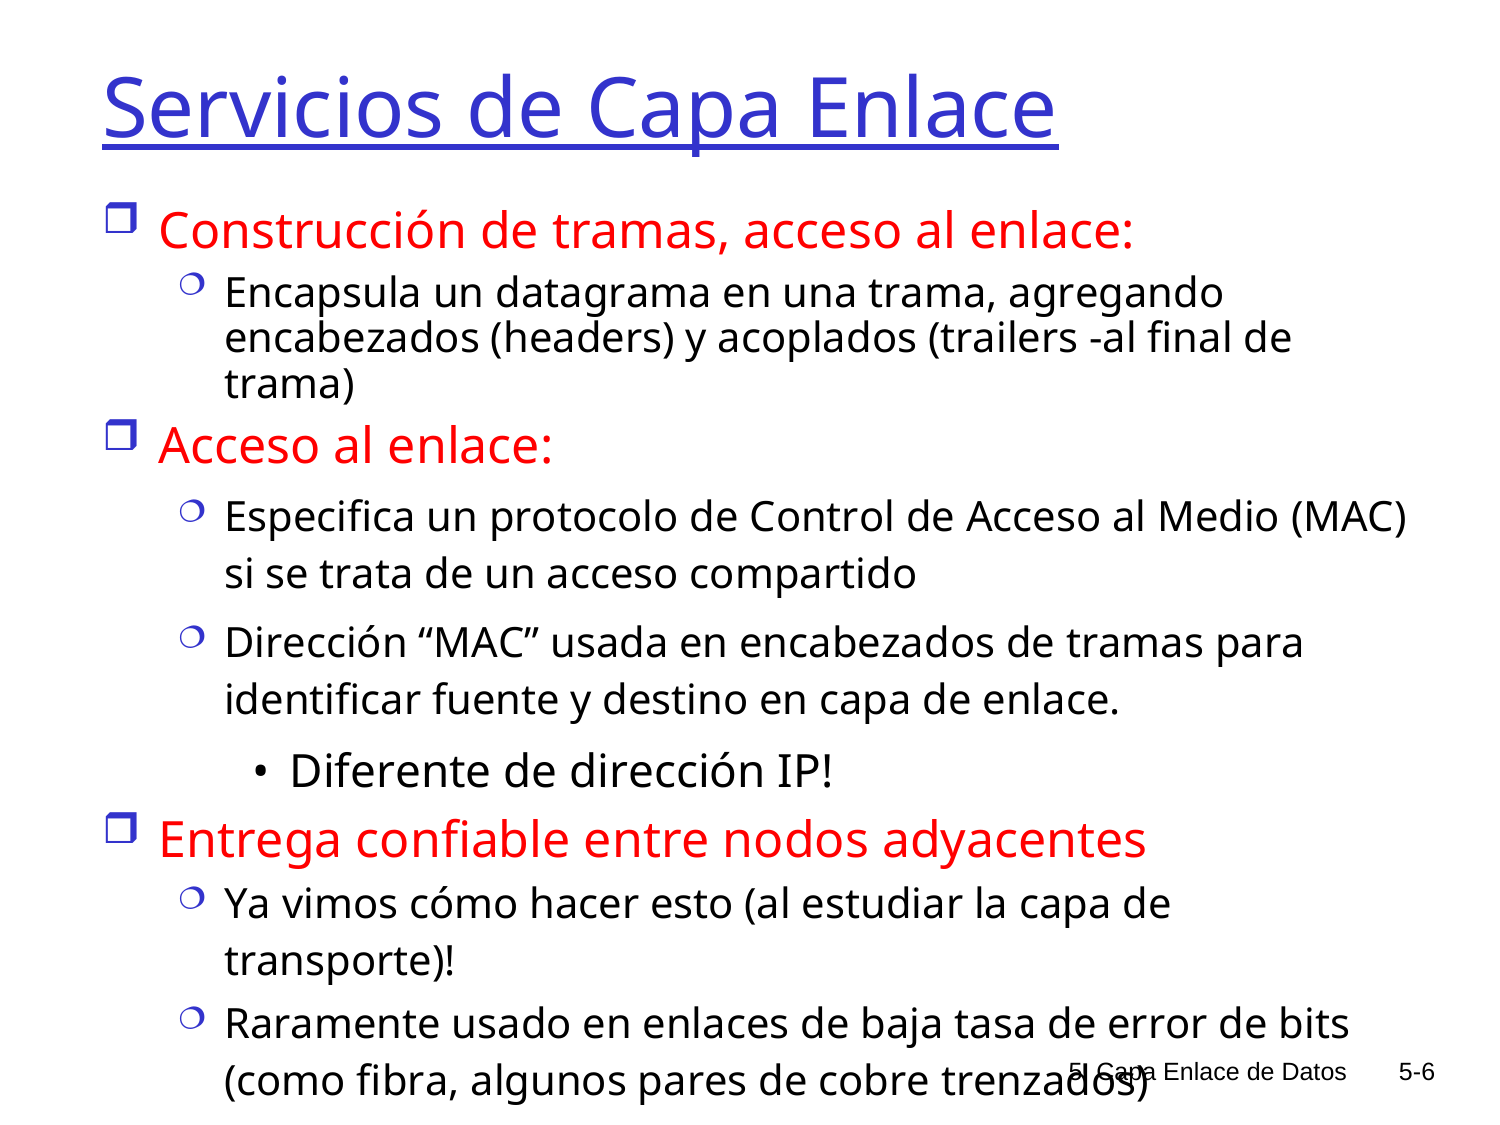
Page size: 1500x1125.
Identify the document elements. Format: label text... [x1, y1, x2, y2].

title Servicios de Capa Enlace [87, 15, 1426, 193]
list Construcción de tramas, acceso al enlace: Encapsula un datagrama en una trama, agregando encabezados (headers) y acoplados (trailers -al final de trama) Acceso al enlace: Especifica un protocolo de Control de Acceso al Medio (MAC) si se trata de un acceso compartido Dirección “MAC” usada en encabezados de tramas para identificar fuente y destino en capa de enlace. Diferente de dirección IP! Entrega confiable entre nodos adyacentes Ya vimos cómo hacer esto (al estudiar la capa de transporte)! Raramente usado en enlaces de baja tasa de error de bits (como fibra, algunos pares de cobre trenzados) Usado en enlaces propensos a errores. Ej: Enlaces inalámbricos. Q: ¿por qué tener confiabilidad a nivel de enlace además de extremo a extremo? [87, 193, 1426, 1048]
